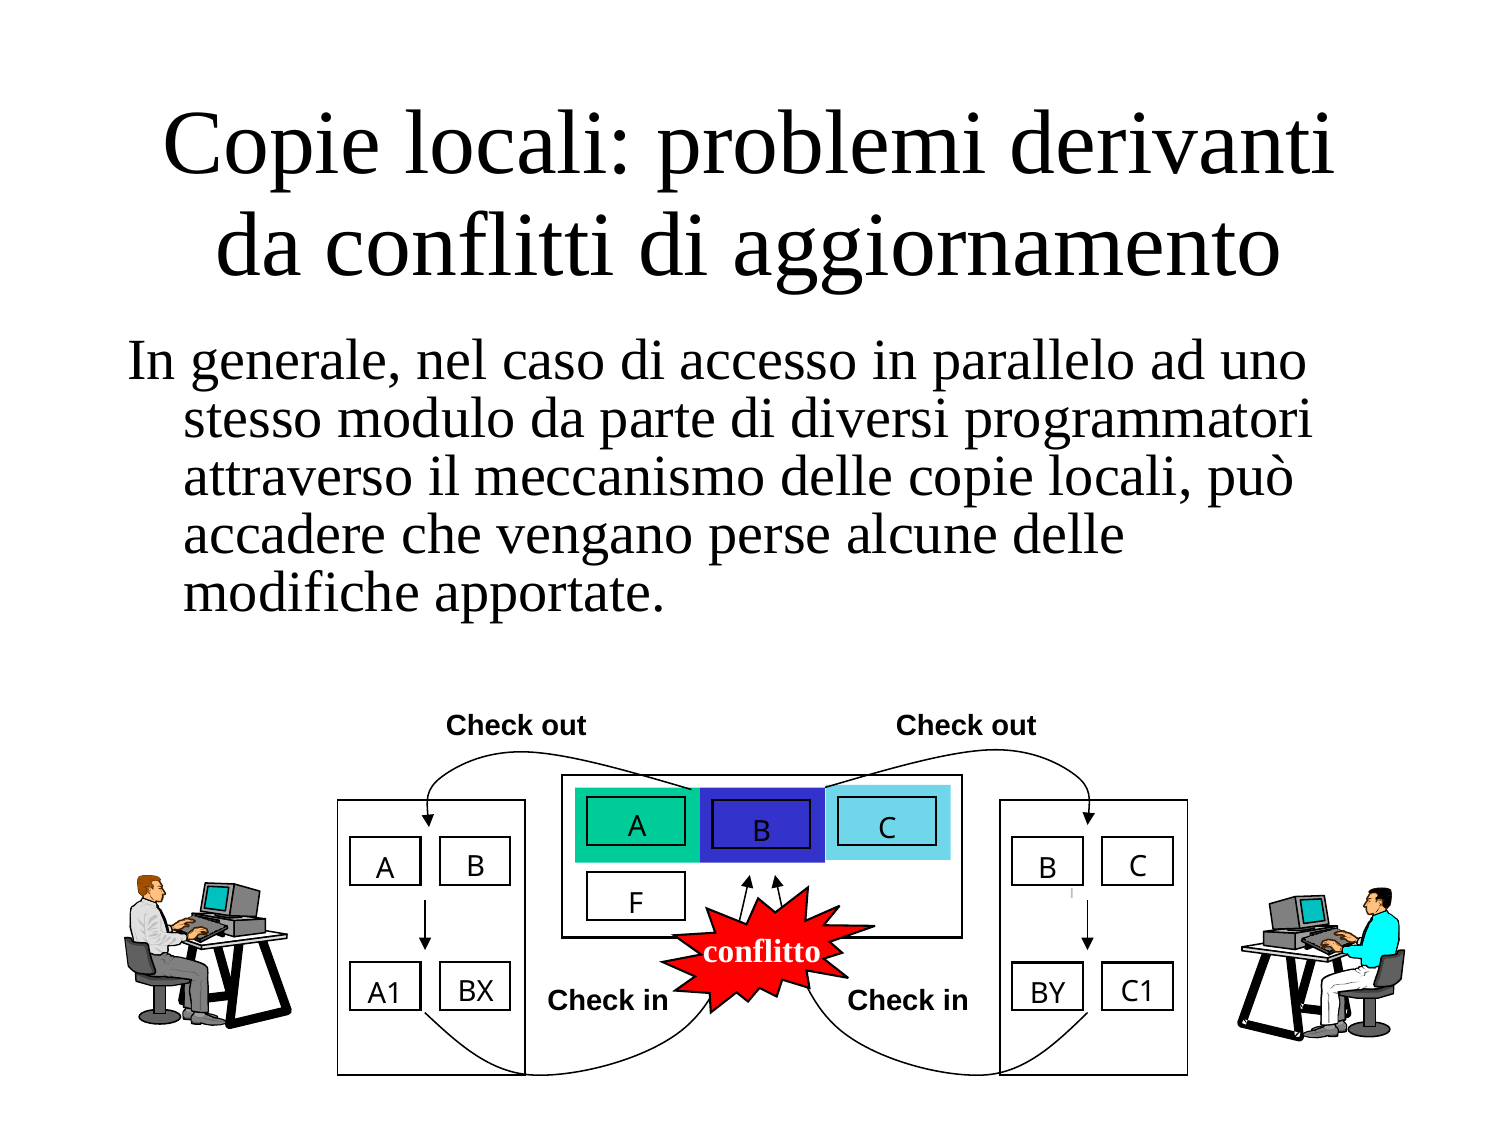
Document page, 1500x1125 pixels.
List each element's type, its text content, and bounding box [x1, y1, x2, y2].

text_box [1001, 801, 1187, 913]
text_box B [451, 886, 501, 893]
text_box conflitto [688, 924, 837, 978]
text_box [673, 934, 688, 946]
text_box BX [442, 1011, 510, 1018]
text_box A1 [352, 965, 419, 1021]
text_box Check in [832, 975, 984, 1025]
text_box C [1113, 838, 1163, 884]
text_box F [612, 875, 659, 930]
text_box C [862, 800, 912, 855]
text_box [429, 753, 631, 913]
text_box BX [442, 963, 509, 1009]
text_box C1 [1105, 964, 1172, 1009]
text_box [563, 776, 961, 924]
text_box [74, 525, 1405, 1042]
text_box [588, 873, 684, 913]
text_box [675, 978, 810, 1013]
text_box A [612, 797, 662, 853]
text_box Check out [880, 700, 1052, 750]
text_box A [360, 840, 410, 896]
text_box [837, 969, 849, 978]
list In generale, nel caso di accesso in parallelo ad uno stesso modulo da parte di diversi programmatori attraverso il meccanismo delle copie locali, può accadere che vengano perse alcune delle modifiche apportate. [112, 324, 1388, 656]
text_box Check in [532, 975, 684, 1025]
title Copie locali: problemi derivanti da conflitti di aggiornamento [112, 76, 1388, 312]
text_box C1 [1105, 1011, 1172, 1018]
text_box C [1113, 886, 1163, 893]
text_box Check out [430, 700, 602, 750]
text_box [878, 751, 1088, 913]
text_box BY [1014, 965, 1081, 1021]
text_box [837, 925, 876, 940]
text_box [338, 801, 524, 913]
text_box B [736, 802, 787, 858]
text_box B [1022, 840, 1073, 895]
text_box B [451, 838, 501, 884]
text_box [662, 957, 688, 974]
text_box [837, 948, 843, 955]
